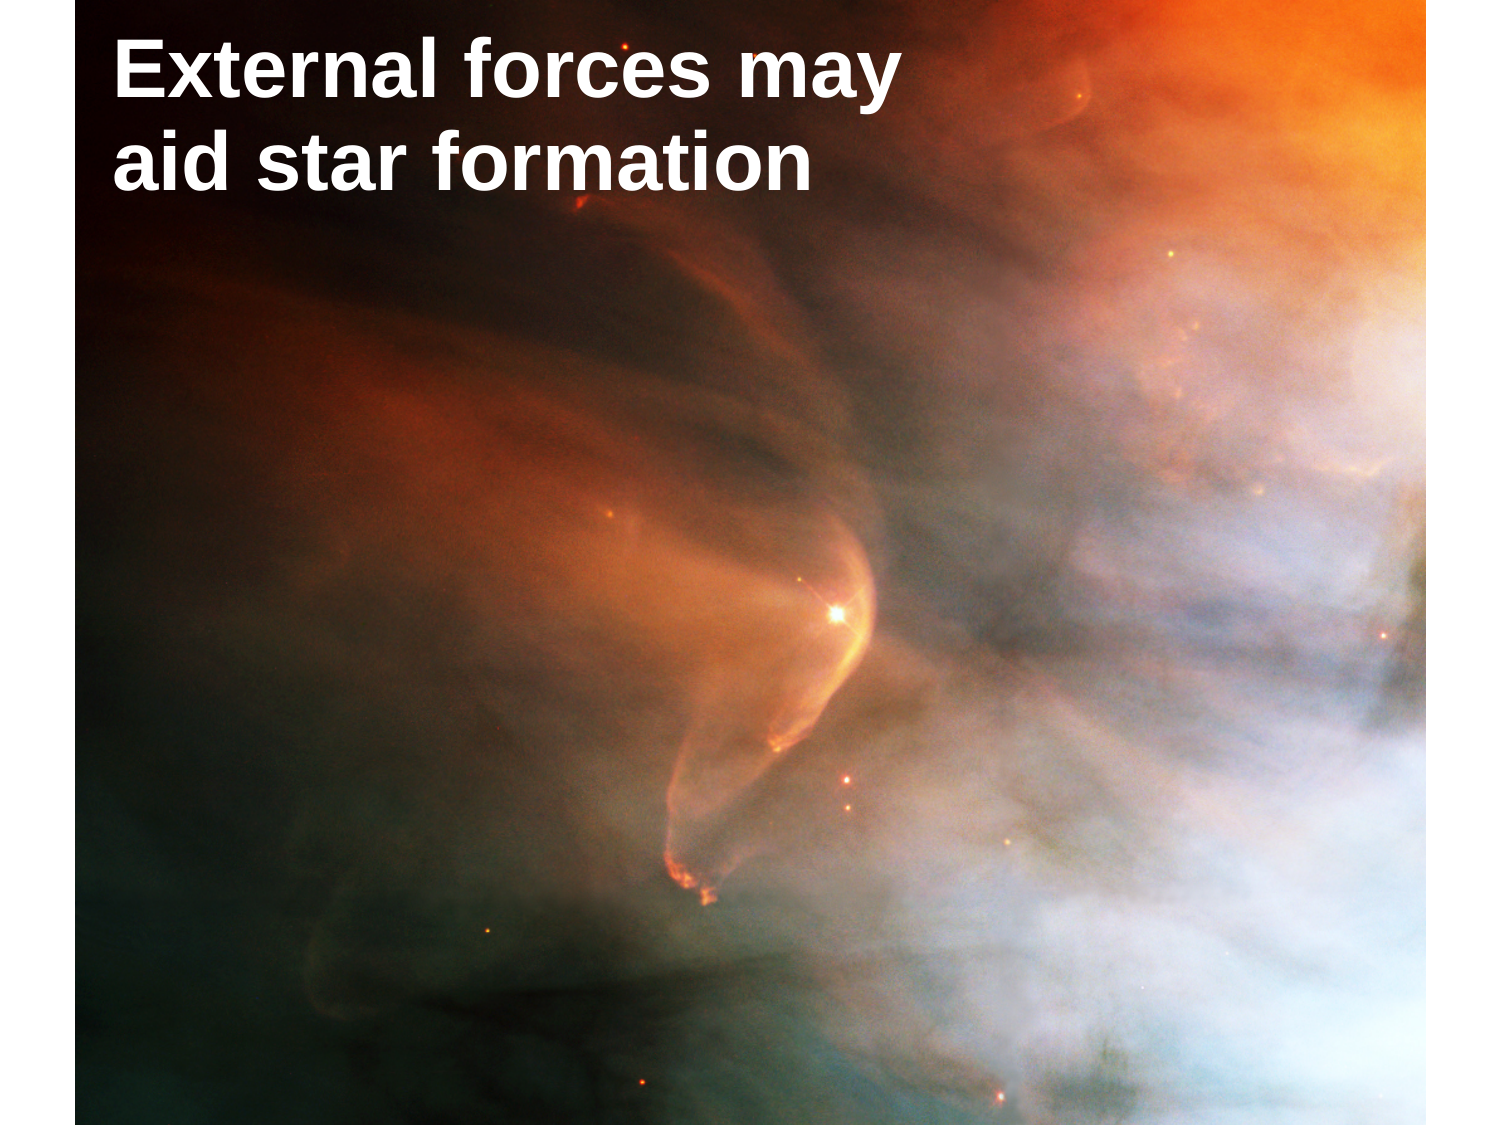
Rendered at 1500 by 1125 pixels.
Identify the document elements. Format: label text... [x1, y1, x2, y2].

text_box External forces may aid star formation [97, 15, 931, 216]
picture [75, 0, 1426, 1125]
